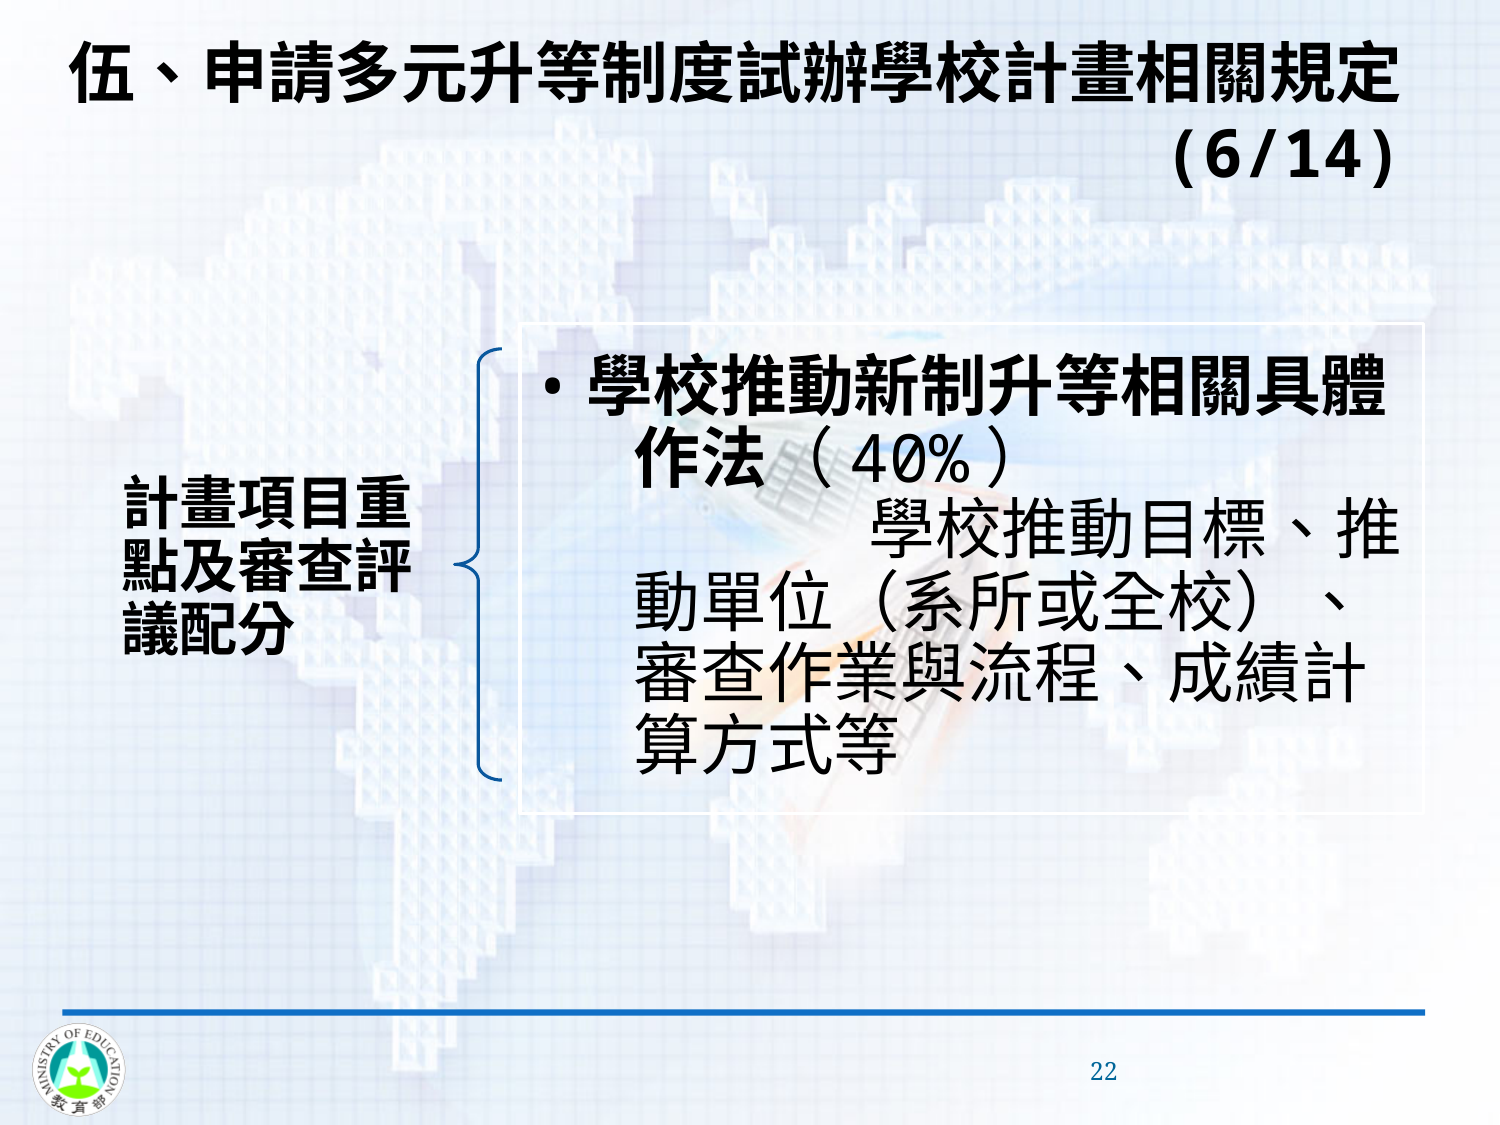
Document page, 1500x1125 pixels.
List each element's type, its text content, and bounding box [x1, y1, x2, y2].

text_box 伍、申請多元升等制度試辦學校計畫相關規定 (6/14) [53, 23, 1459, 198]
text_box 計畫項目重點及審查評議配分 [88, 452, 454, 684]
text_box 學校推動新制升等相關具體作法（40%） 學校推動目標、推動單位（系所或全校）、審查作業與流程、成績計算方式等 [519, 323, 1424, 814]
text_box [1074, 1042, 1426, 1103]
